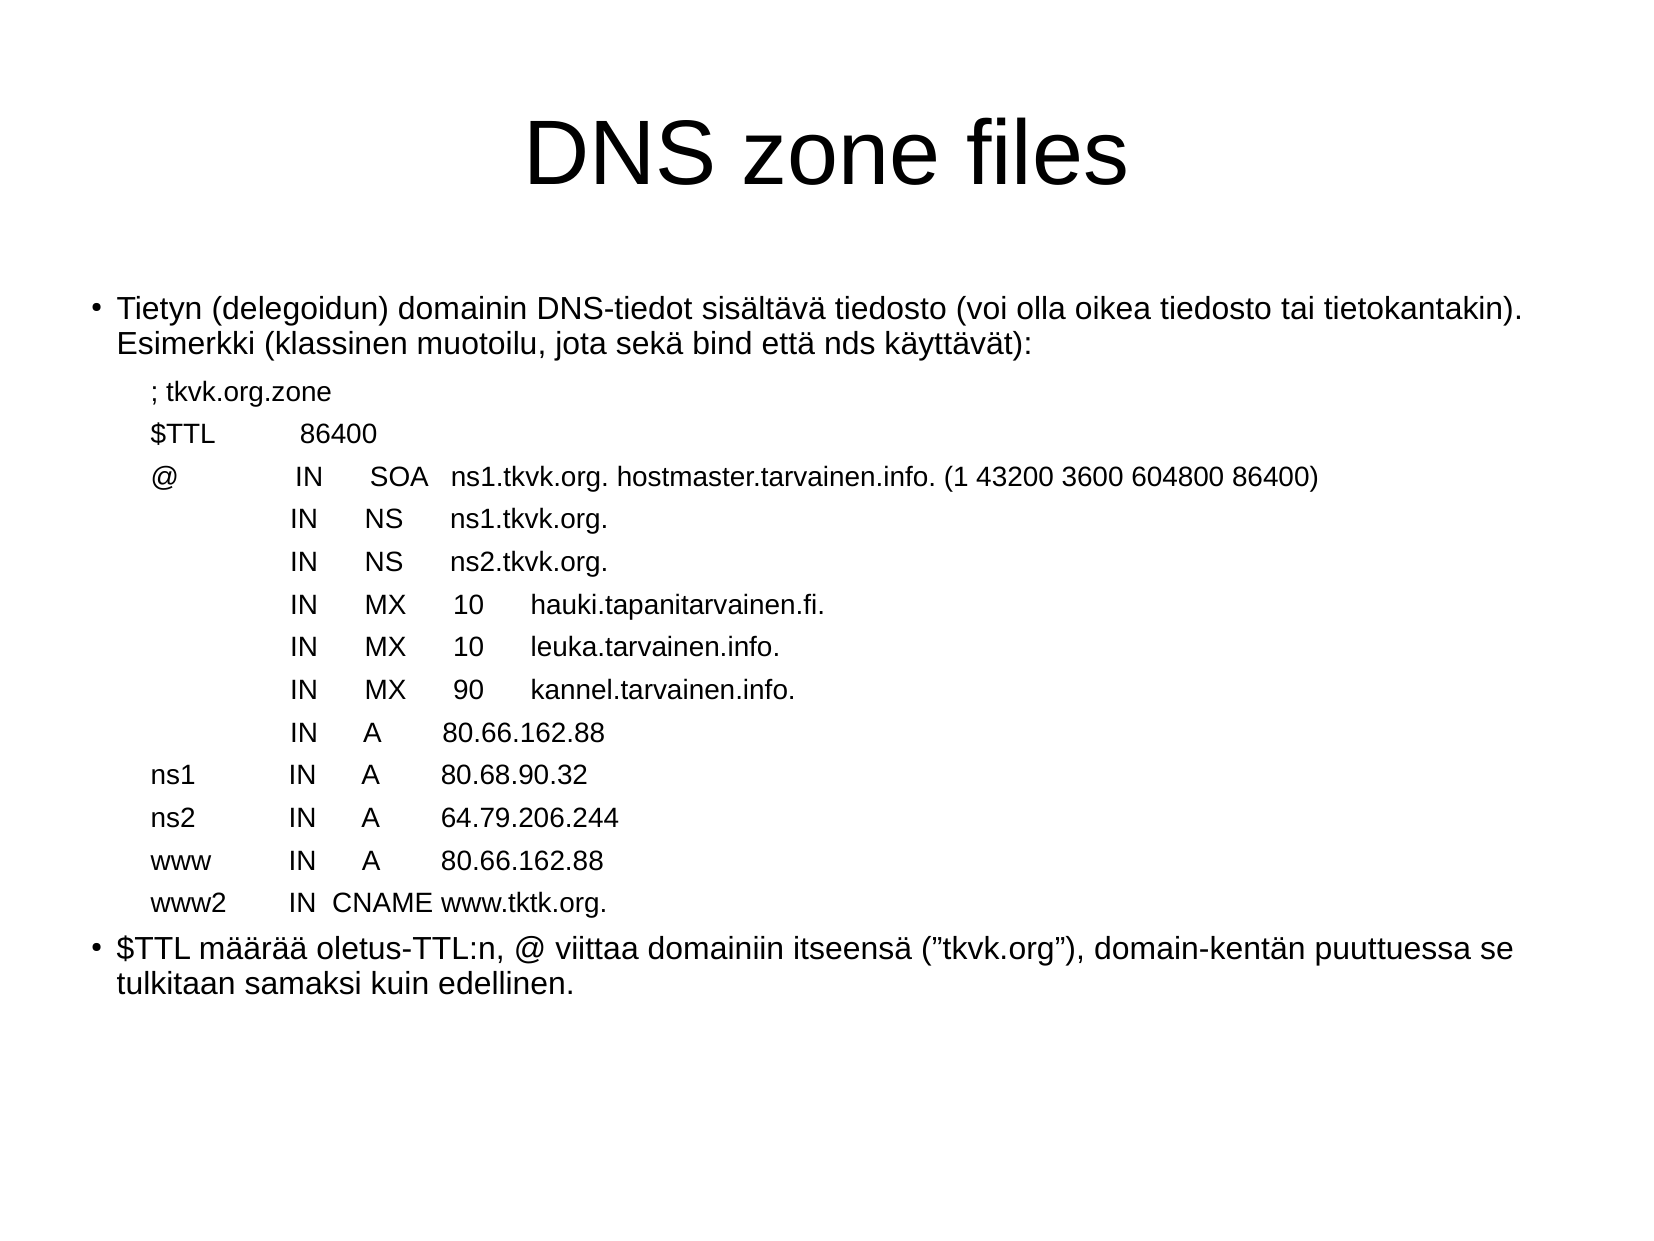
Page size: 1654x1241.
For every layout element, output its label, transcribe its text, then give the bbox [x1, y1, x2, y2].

list Tietyn (delegoidun) domainin DNS-tiedot sisältävä tiedosto (voi olla oikea tiedosto tai tietokantakin). Esimerkki (klassinen muotoilu, jota sekä bind että nds käyttävät): ; tkvk.org.zone $TTL 86400 @ IN SOA ns1.tkvk.org. hostmaster.tarvainen.info. (1 43200 3600 604800 86400) IN NS ns1.tkvk.org. IN NS ns2.tkvk.org. IN MX 10 hauki.tapanitarvainen.fi. IN MX 10 leuka.tarvainen.info. IN MX 90 kannel.tarvainen.info. IN A 80.66.162.88 ns1 IN A 80.68.90.32 ns2 IN A 64.79.206.244 www IN A 80.66.162.88 www2 IN CNAME www.tktk.org. $TTL määrää oletus-TTL:n, @ viittaa domainiin itseensä (”tkvk.org”), domain-kentän puuttuessa se tulkitaan samaksi kuin edellinen. [82, 290, 1571, 1010]
title DNS zone files [82, 49, 1571, 257]
